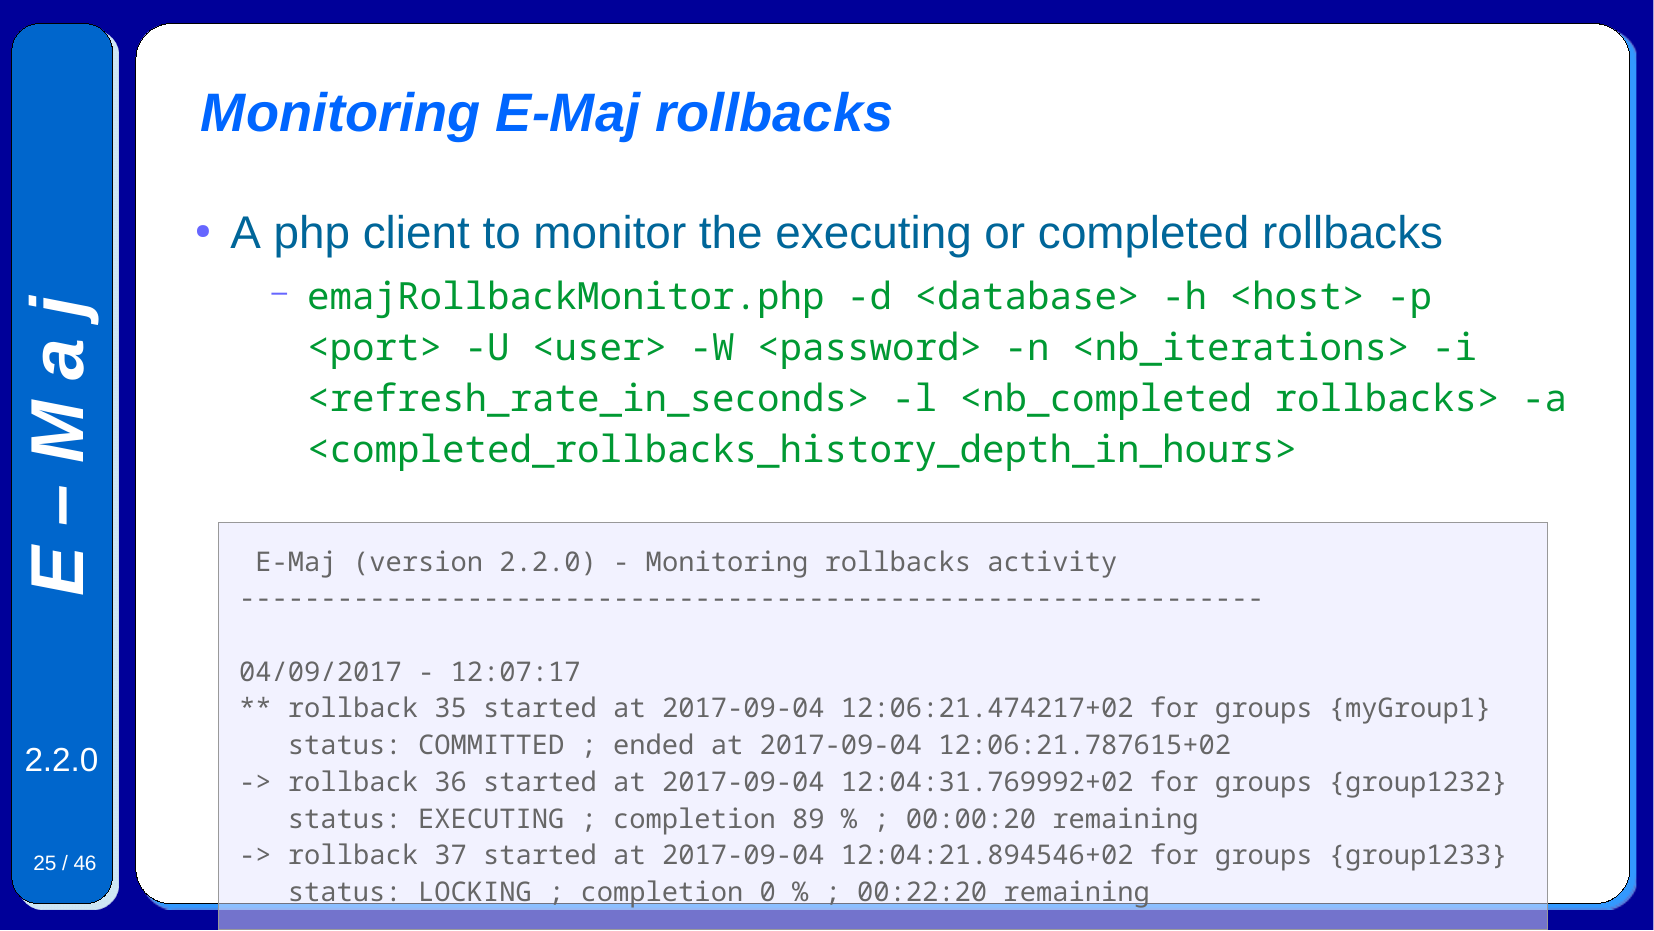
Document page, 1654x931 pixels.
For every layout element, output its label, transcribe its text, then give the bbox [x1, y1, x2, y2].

list A php client to monitor the executing or completed rollbacks emajRollbackMonitor.php -d <database> -h <host> -p <port> -U <user> -W <password> -n <nb_iterations> -i <refresh_rate_in_seconds> -l <nb_completed rollbacks> -a <completed_rollbacks_history_depth_in_hours> [177, 206, 1587, 502]
title Monitoring E-Maj rollbacks [200, 34, 1575, 191]
text_box E-Maj (version 2.2.0) - Monitoring rollbacks activity --------------------------------------------------------------- 04/09/2017 - 12:07:17 ** rollback 35 started at 2017-09-04 12:06:21.474217+02 for groups {myGroup1} status: COMMITTED ; ended at 2017-09-04 12:06:21.787615+02 -> rollback 36 started at 2017-09-04 12:04:31.769992+02 for groups {group1232} status: EXECUTING ; completion 89 % ; 00:00:20 remaining -> rollback 37 started at 2017-09-04 12:04:21.894546+02 for groups {group1233} status: LOCKING ; completion 0 % ; 00:22:20 remaining [218, 522, 1548, 878]
